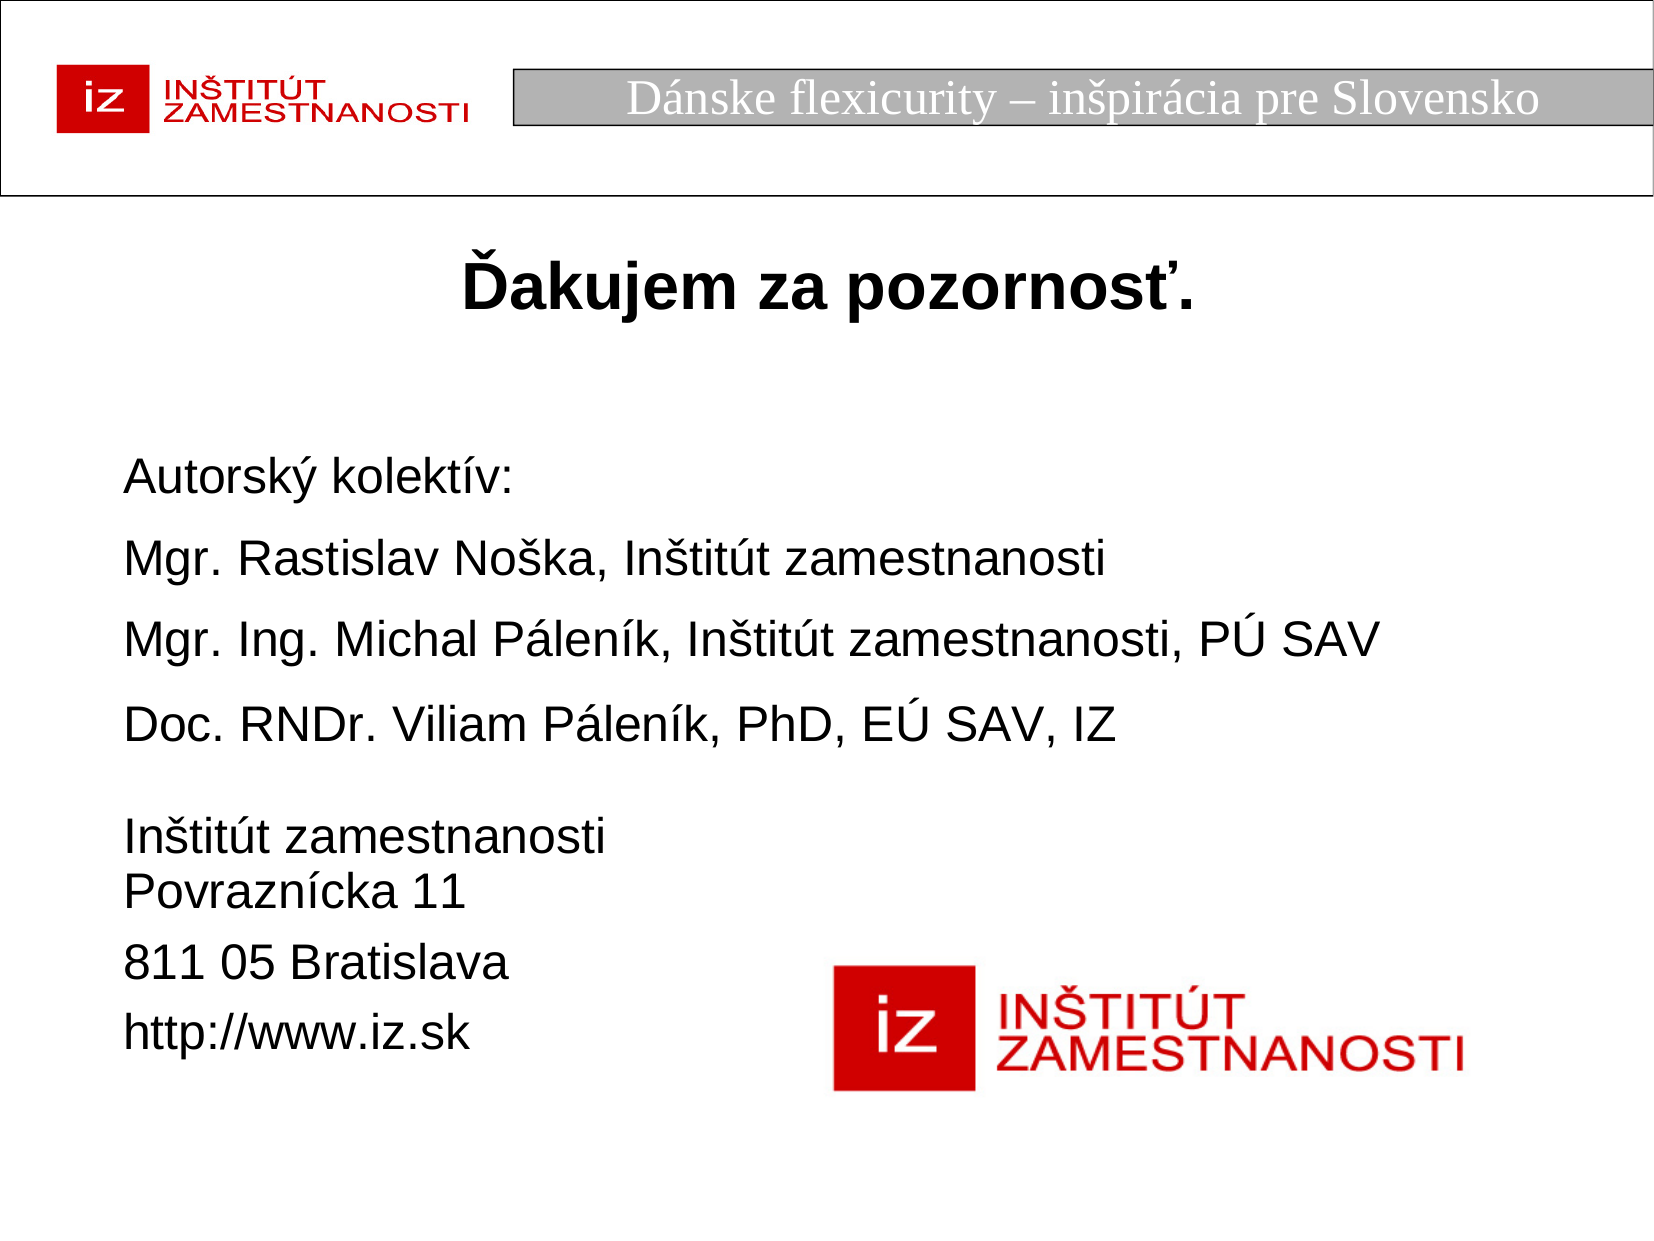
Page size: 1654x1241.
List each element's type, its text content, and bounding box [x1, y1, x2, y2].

picture [755, 856, 1541, 1196]
list Ďakujem za pozornosť. Autorský kolektív: Mgr. Rastislav Noška, Inštitút zamestnanosti Mgr. Ing. Michal Páleník, Inštitút zamestnanosti, PÚ SAV Doc. RNDr. Viliam Páleník, PhD, EÚ SAV, IZ Inštitút zamestnanosti Povraznícka 11 811 05 Bratislava http://www.iz.sk [123, 253, 1536, 1241]
text_box [0, 0, 1654, 196]
picture [5, 5, 518, 190]
text_box Dánske flexicurity – inšpirácia pre Slovensko [513, 69, 1654, 126]
